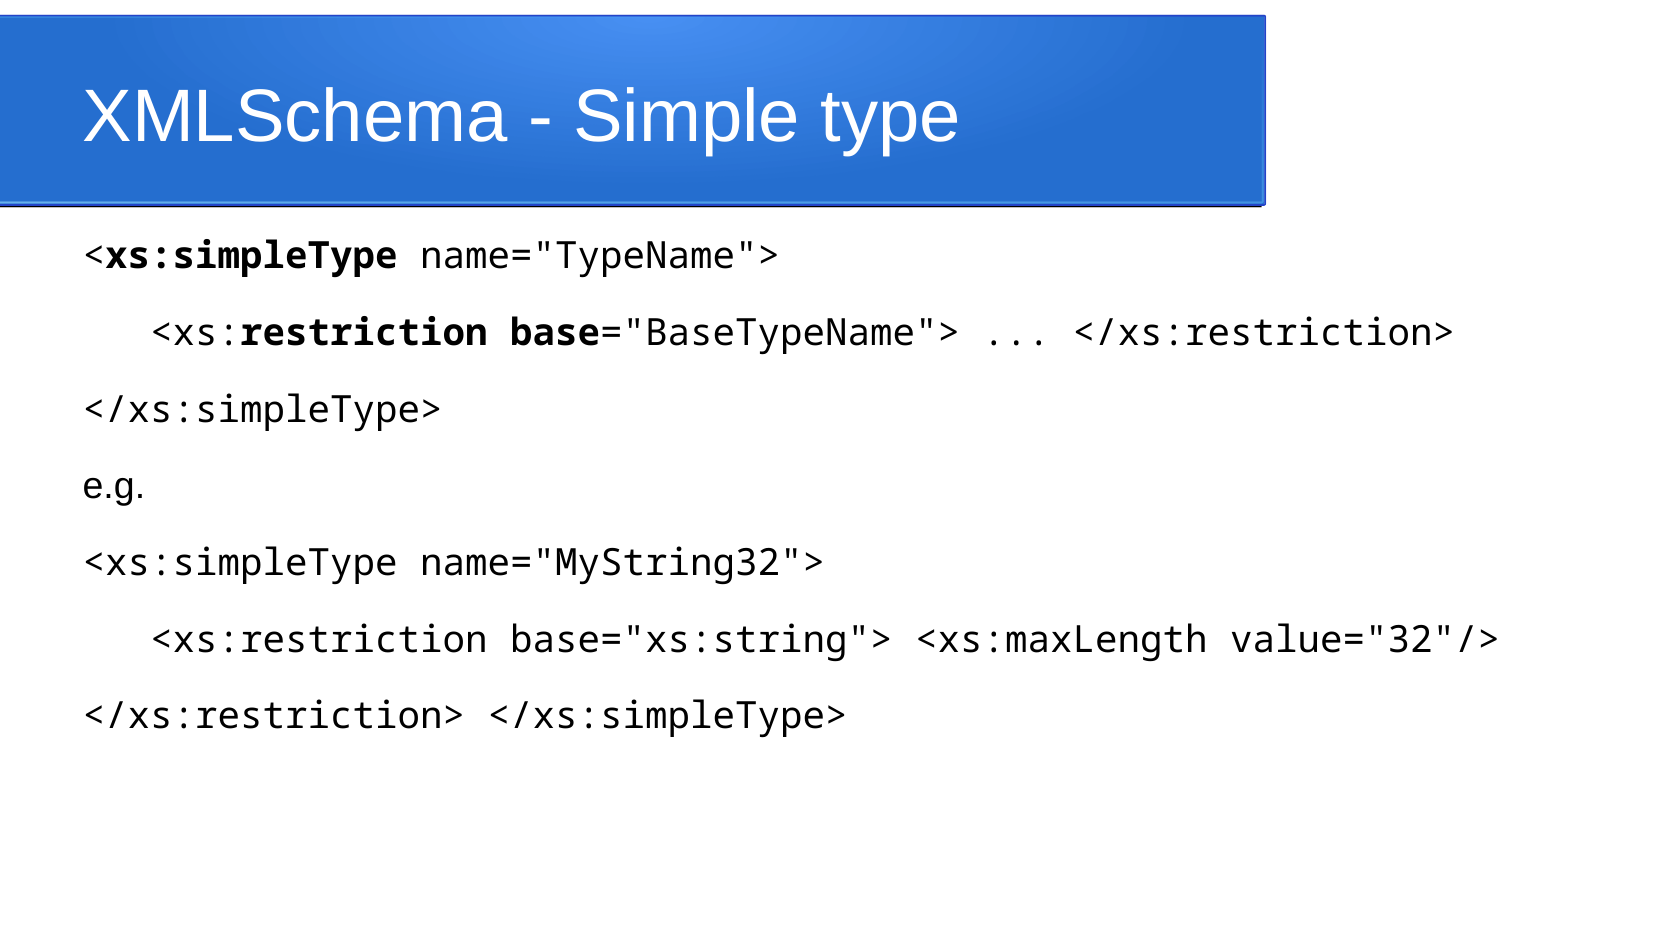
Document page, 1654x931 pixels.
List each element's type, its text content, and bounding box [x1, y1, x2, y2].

text_box <xs:simpleType name="TypeName"> <xs:restriction base="BaseTypeName"> ... </xs:restriction> </xs:simpleType> e.g. <xs:simpleType name="MyString32"> <xs:restriction base="xs:string"> <xs:maxLength value="32"/> </xs:restriction> </xs:simpleType> [82, 224, 1571, 874]
text_box XMLSchema - Simple type [82, 35, 1336, 189]
picture [0, 13, 1269, 211]
